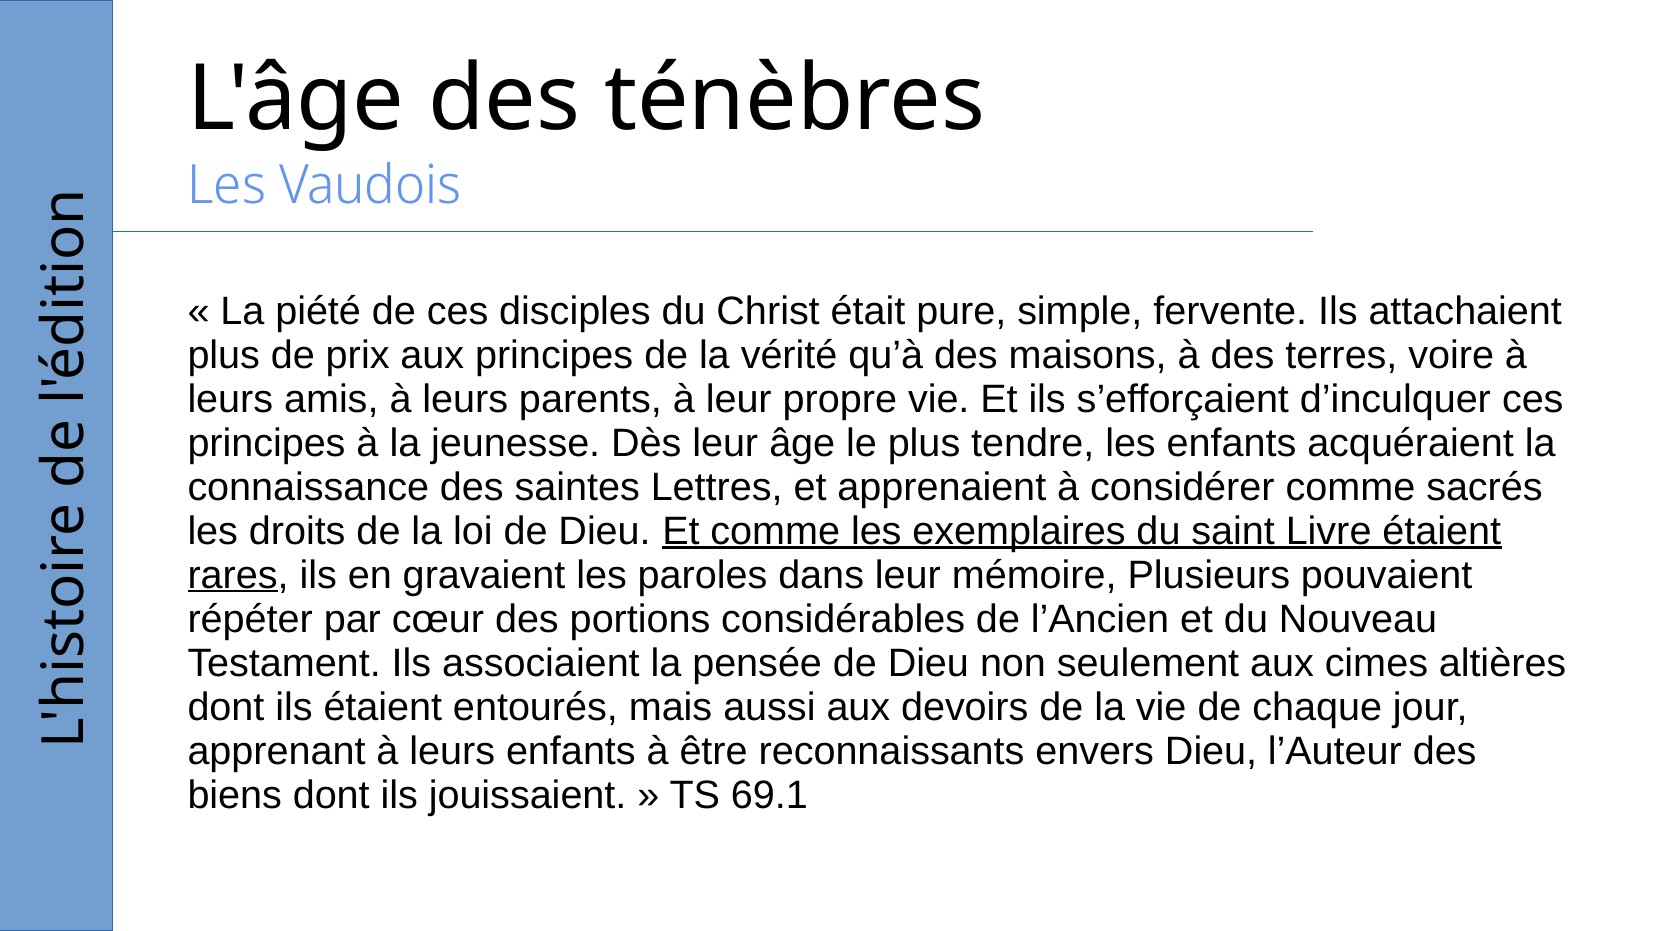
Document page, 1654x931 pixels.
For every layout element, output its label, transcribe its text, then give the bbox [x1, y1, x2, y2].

title L'âge des ténèbres [187, 33, 1571, 125]
subtitle « La piété de ces disciples du Christ était pure, simple, fervente. Ils attachaient plus de prix aux principes de la vérité qu’à des maisons, à des terres, voire à leurs amis, à leurs parents, à leur propre vie. Et ils s’efforçaient d’inculquer ces principes à la jeunesse. Dès leur âge le plus tendre, les enfants acquéraient la connaissance des saintes Lettres, et apprenaient à considérer comme sacrés les droits de la loi de Dieu. Et comme les exemplaires du saint Livre étaient rares, ils en gravaient les paroles dans leur mémoire, Plusieurs pouvaient répéter par cœur des portions considérables de l’Ancien et du Nouveau Testament. Ils associaient la pensée de Dieu non seulement aux cimes altières dont ils étaient entourés, mais aussi aux devoirs de la vie de chaque jour, apprenant à leurs enfants à être reconnaissants envers Dieu, l’Auteur des biens dont ils jouissaient. » TS 69.1 [187, 288, 1571, 874]
text_box L'histoire de l'édition [13, 37, 105, 901]
text_box [0, 0, 113, 931]
title Les Vaudois [187, 125, 1571, 239]
